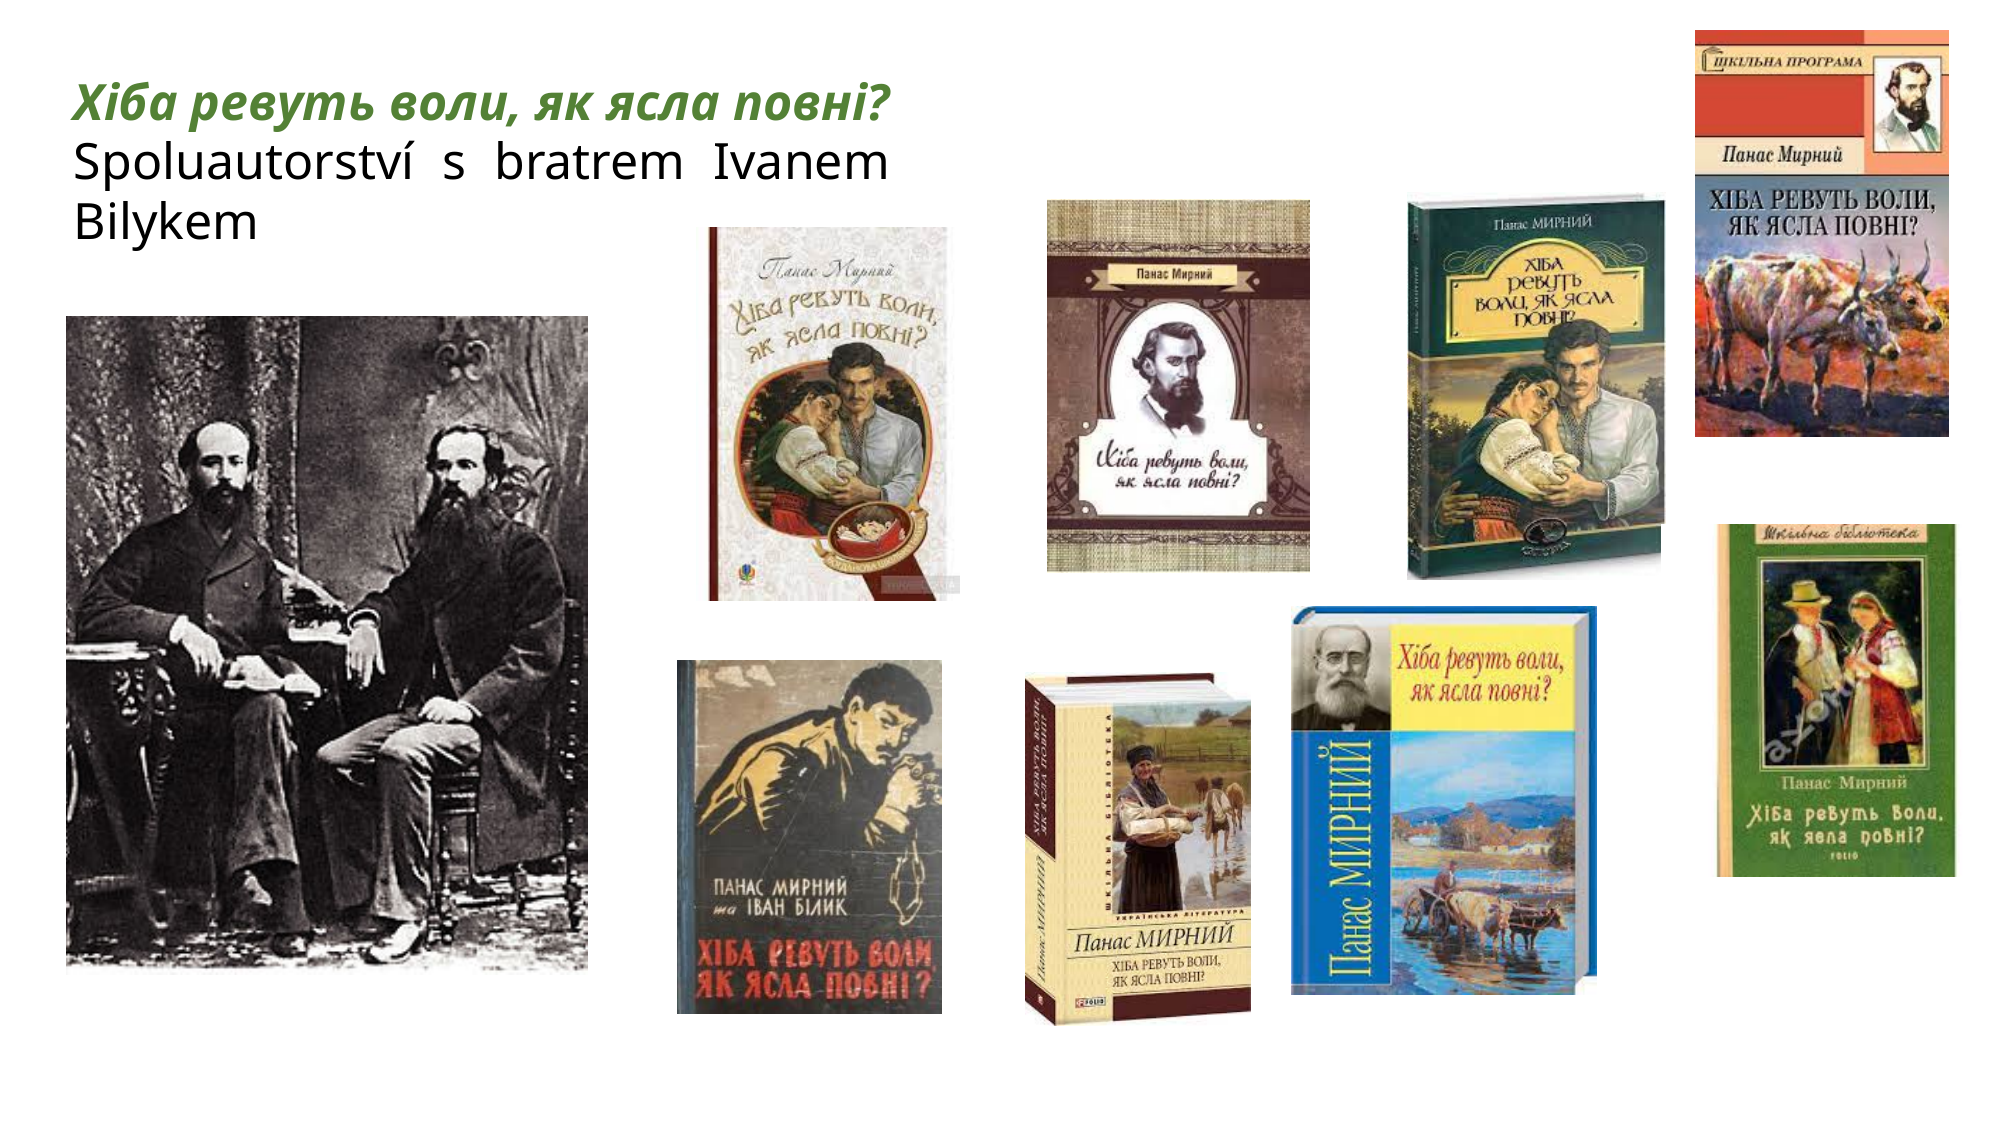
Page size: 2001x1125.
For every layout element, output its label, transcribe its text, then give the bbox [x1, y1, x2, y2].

picture [1407, 192, 2000, 877]
picture [1291, 606, 1597, 995]
picture [66, 316, 588, 975]
picture [696, 227, 960, 601]
picture [1025, 672, 1251, 1026]
picture [1695, 30, 1949, 437]
picture [1047, 199, 1310, 573]
picture [677, 660, 942, 1014]
text_box Хіба ревуть воли, як ясла повні? Spoluautorství s bratrem Ivanem Bilykem [58, 62, 1059, 199]
